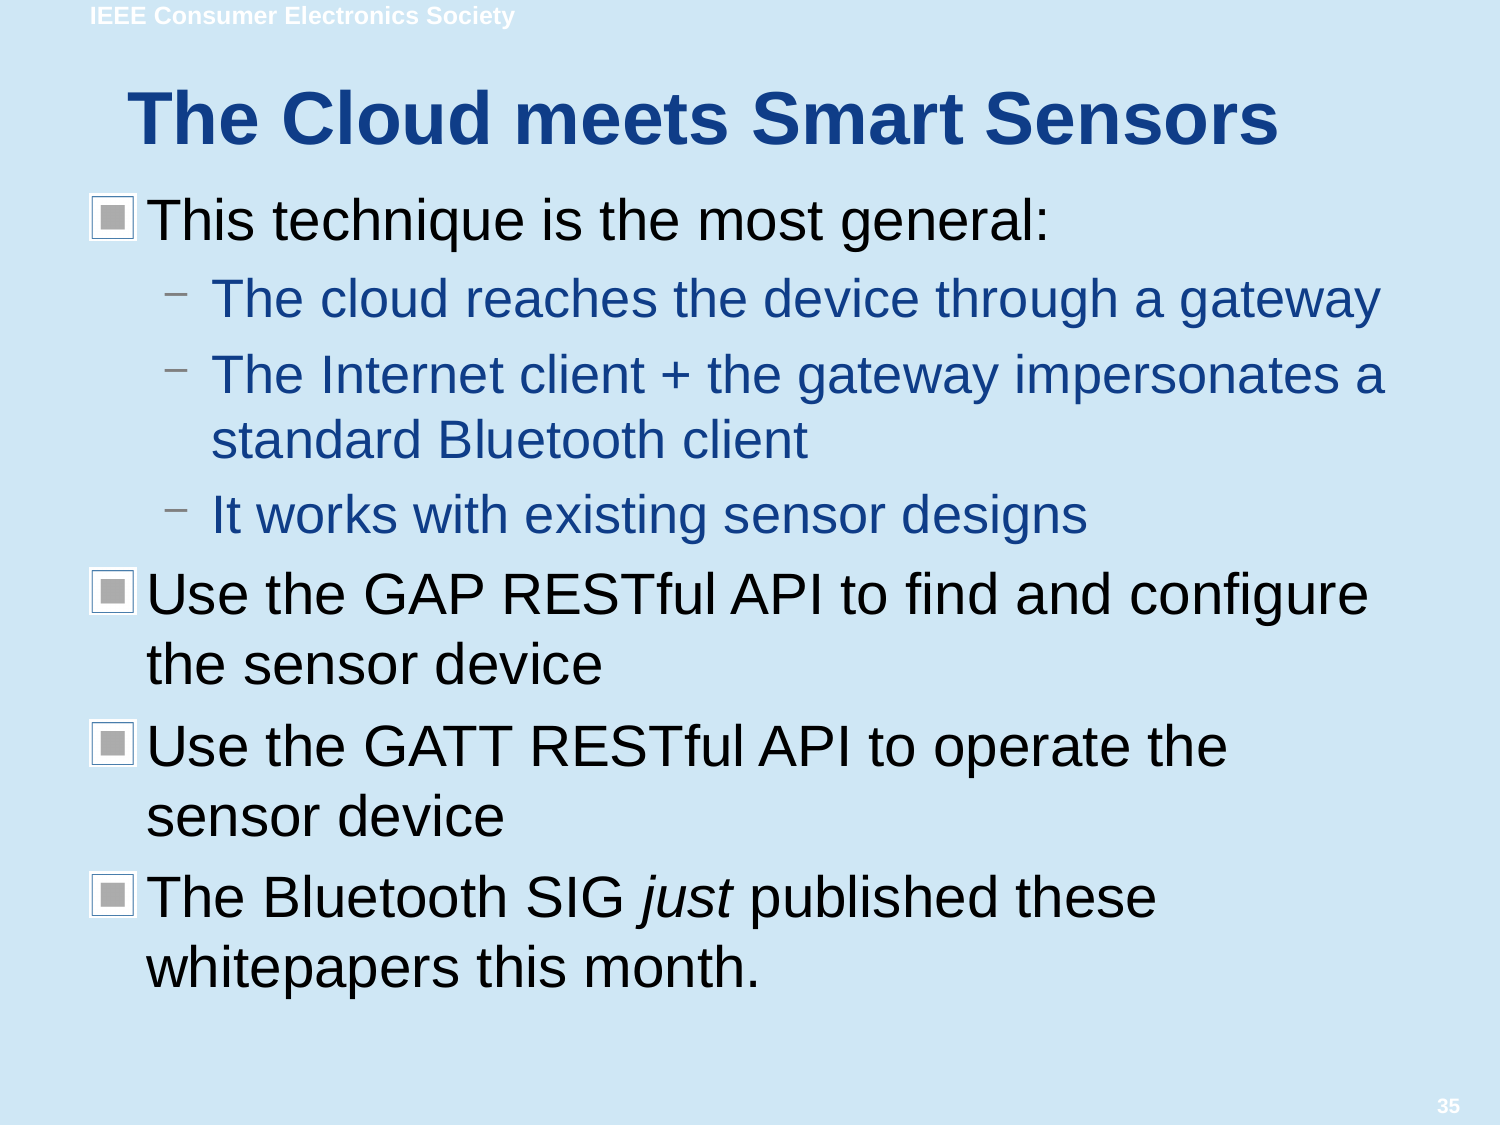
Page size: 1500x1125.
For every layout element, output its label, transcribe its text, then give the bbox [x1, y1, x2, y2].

title The Cloud meets Smart Sensors [112, 62, 1388, 174]
list This technique is the most general: The cloud reaches the device through a gateway The Internet client + the gateway impersonates a standard Bluetooth client It works with existing sensor designs Use the GAP RESTful API to find and configure the sensor device Use the GATT RESTful API to operate the sensor device The Bluetooth SIG just published these whitepapers this month. [75, 174, 1425, 1000]
